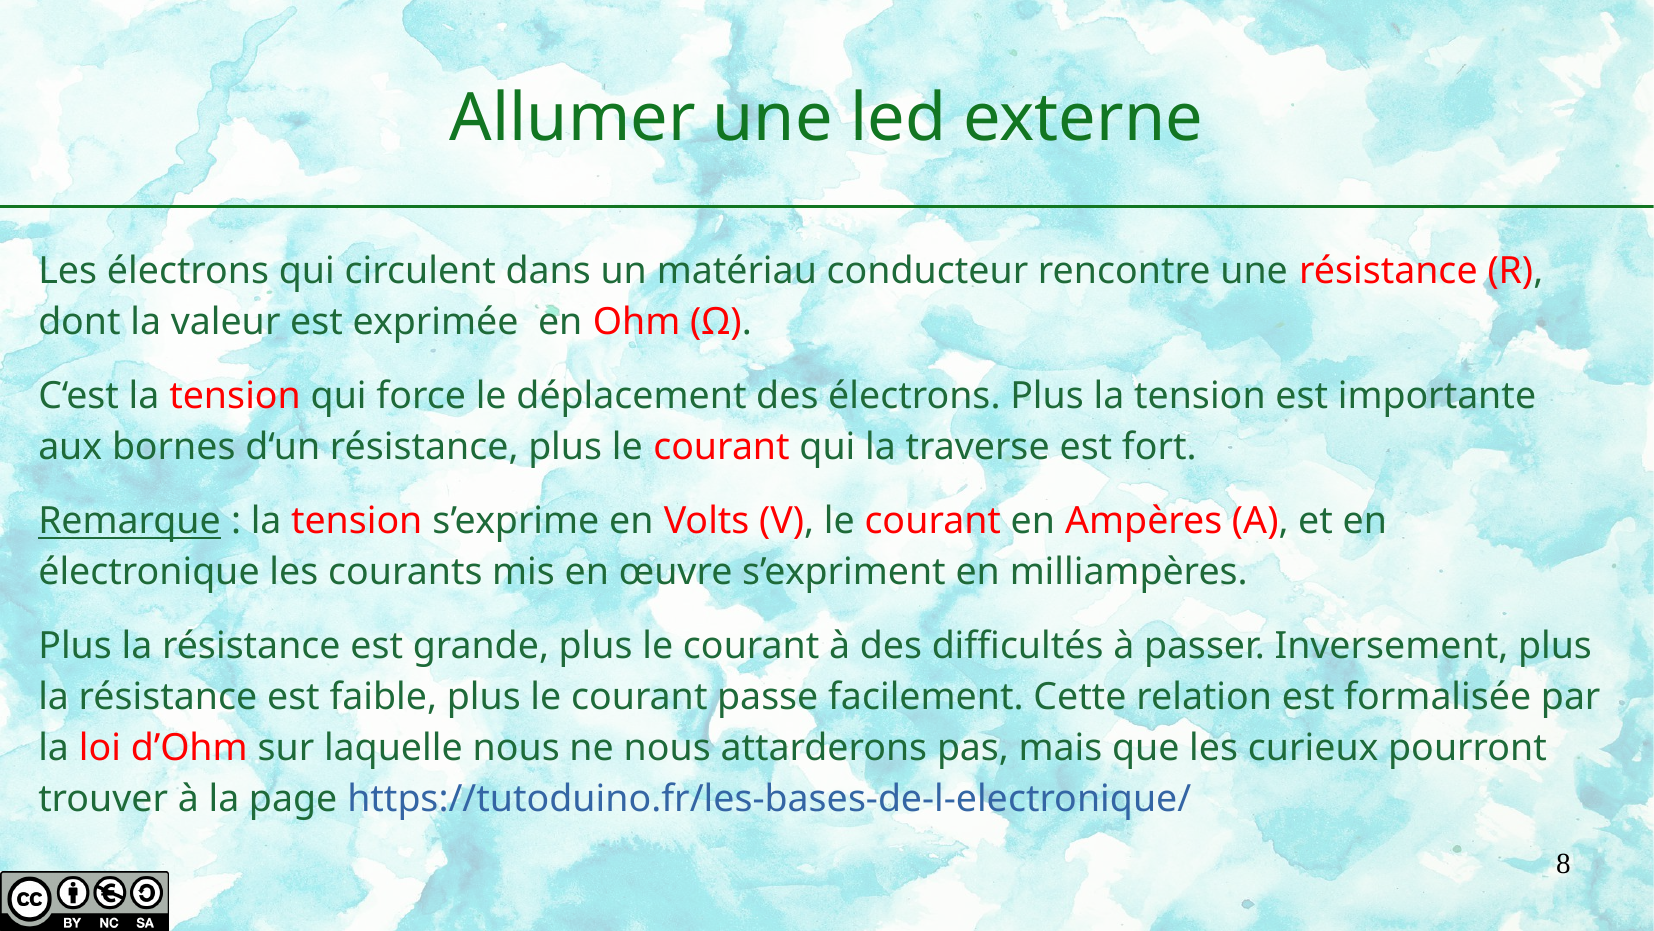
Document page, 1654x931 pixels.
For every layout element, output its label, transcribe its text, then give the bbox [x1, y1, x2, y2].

picture [0, 871, 169, 931]
text_box Les électrons qui circulent dans un matériau conducteur rencontre une résistance (R), dont la valeur est exprimée en Ohm (Ω). C‘est la tension qui force le déplacement des électrons. Plus la tension est importante aux bornes d‘un résistance, plus le courant qui la traverse est fort. Remarque : la tension s’exprime en Volts (V), le courant en Ampères (A), et en électronique les courants mis en œuvre s’expriment en milliampères. Plus la résistance est grande, plus le courant à des difficultés à passer. Inversement, plus la résistance est faible, plus le courant passe facilement. Cette relation est formalisée par la loi d’Ohm sur laquelle nous ne nous attarderons pas, mais que les curieux pourront trouver à la page https://tutoduino.fr/les-bases-de-l-electronique/ [23, 236, 1625, 831]
title Allumer une led externe [82, 37, 1571, 193]
